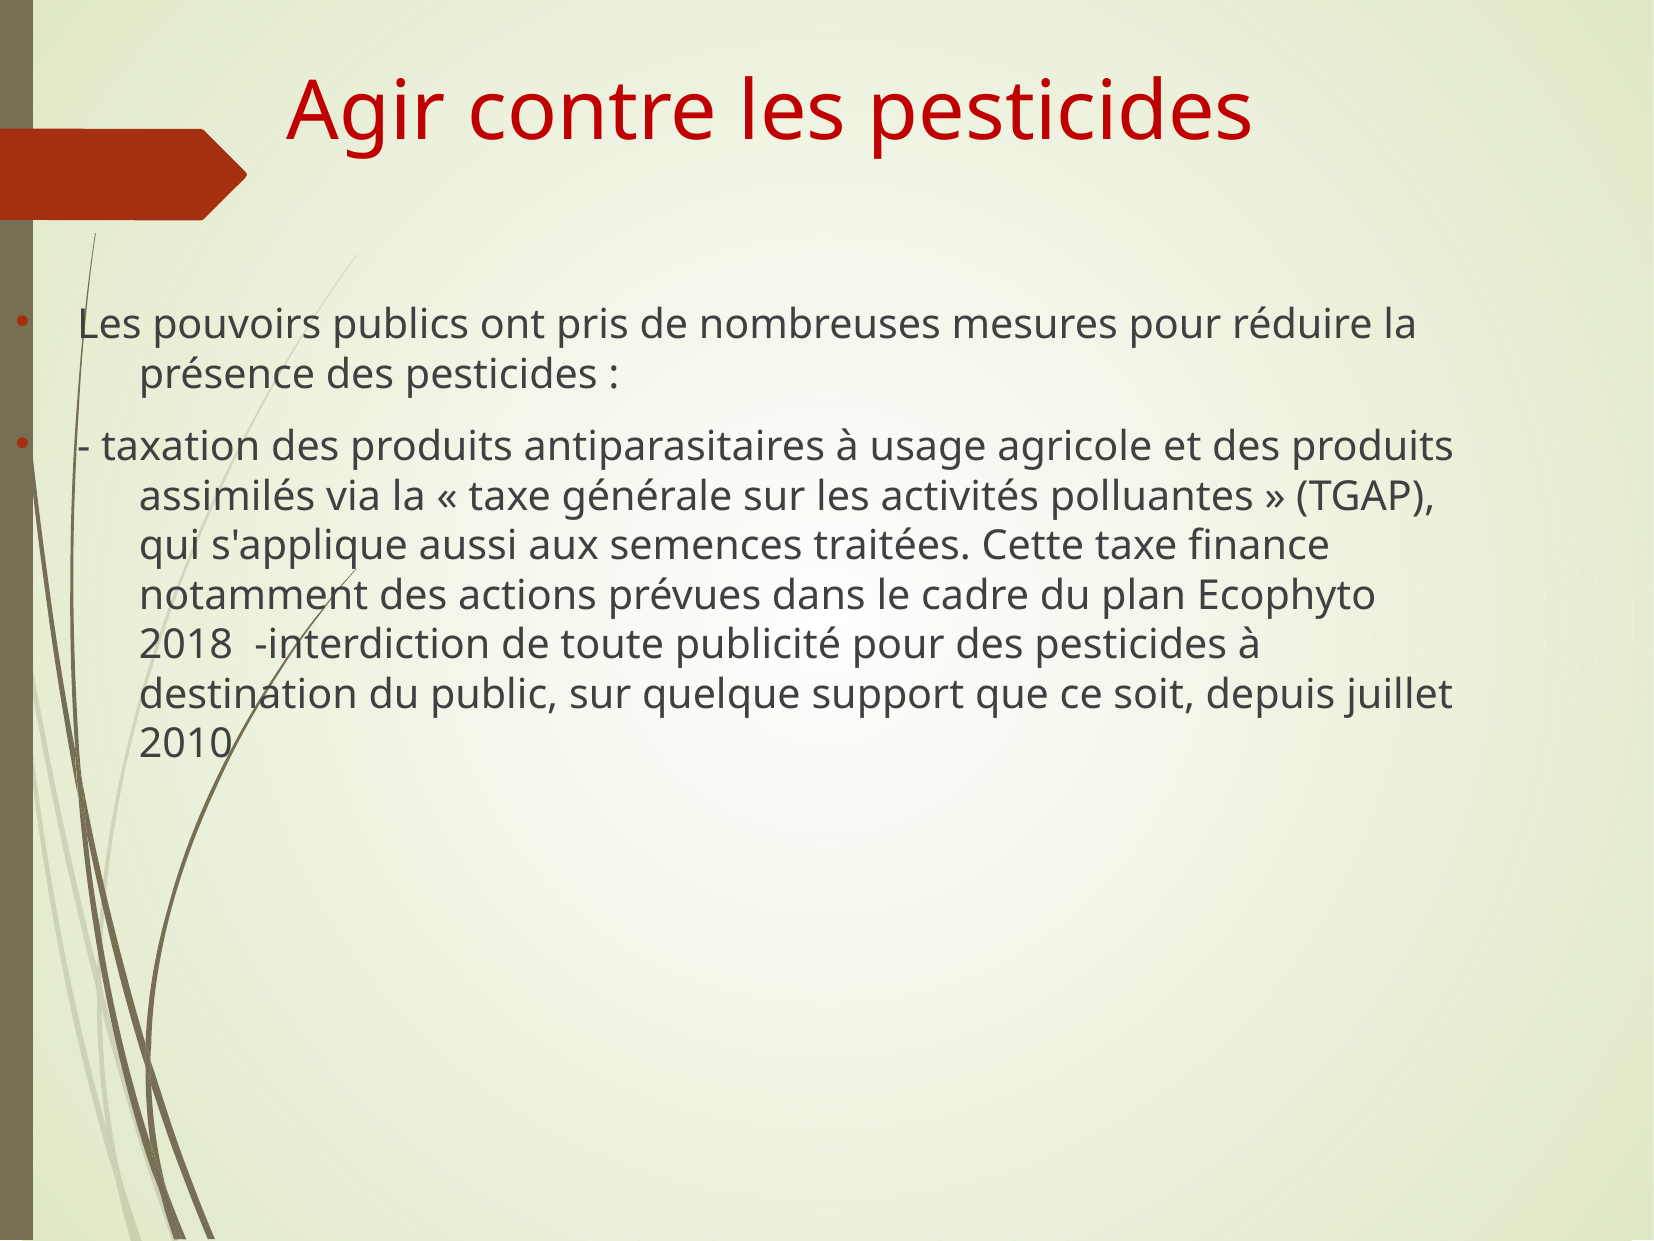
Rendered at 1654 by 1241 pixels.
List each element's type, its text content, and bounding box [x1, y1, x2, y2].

title Agir contre les pesticides [271, 49, 1489, 257]
list Les pouvoirs publics ont pris de nombreuses mesures pour réduire la présence des pesticides : - taxation des produits antiparasitaires à usage agricole et des produits assimilés via la « taxe générale sur les activités polluantes » (TGAP), qui s'applique aussi aux semences traitées. Cette taxe finance notamment des actions prévues dans le cadre du plan Ecophyto 2018 -interdiction de toute publicité pour des pesticides à destination du public, sur quelque support que ce soit, depuis juillet 2010 [0, 290, 1489, 1217]
